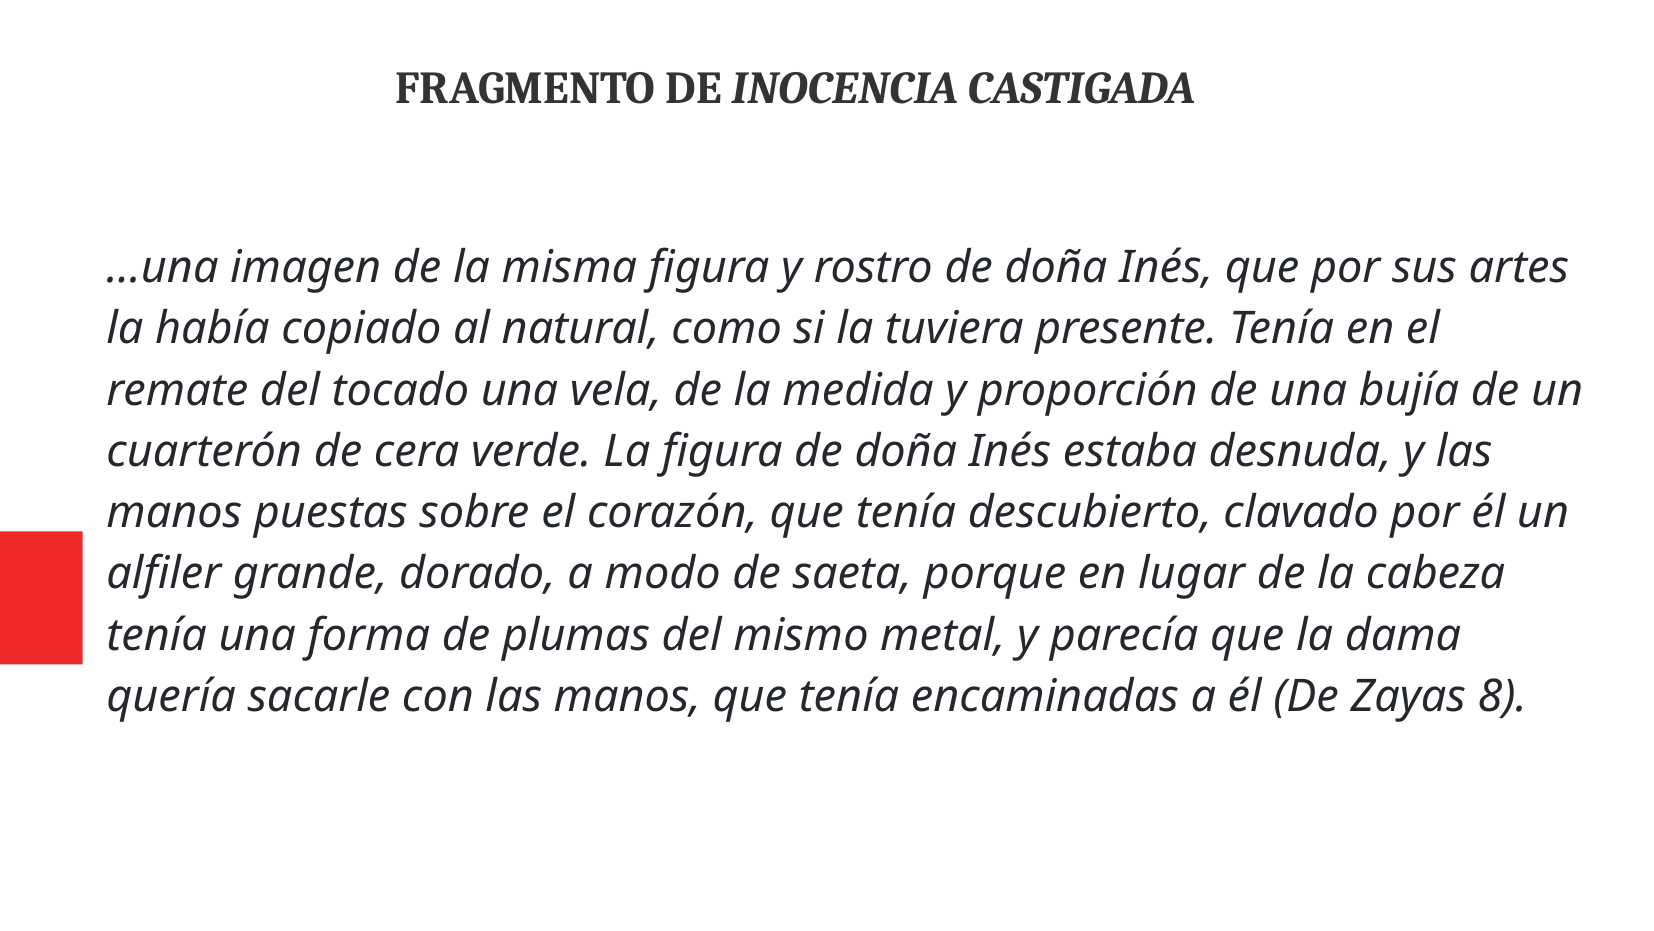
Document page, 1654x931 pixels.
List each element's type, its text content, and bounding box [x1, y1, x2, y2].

title FRAGMENTO DE INOCENCIA CASTIGADA [35, 18, 1524, 160]
list ...una imagen de la misma figura y rostro de doña Inés, que por sus artes la había copiado al natural, como si la tuviera presente. Tenía en el remate del tocado una vela, de la medida y proporción de una bujía de un cuarterón de cera verde. La figura de doña Inés estaba desnuda, y las manos puestas sobre el corazón, que tenía descubierto, clavado por él un alfiler grande, dorado, a modo de saeta, porque en lugar de la cabeza tenía una forma de plumas del mismo metal, y parecía que la dama quería sacarle con las manos, que tenía encaminadas a él (De Zayas 8). [106, 234, 1595, 775]
